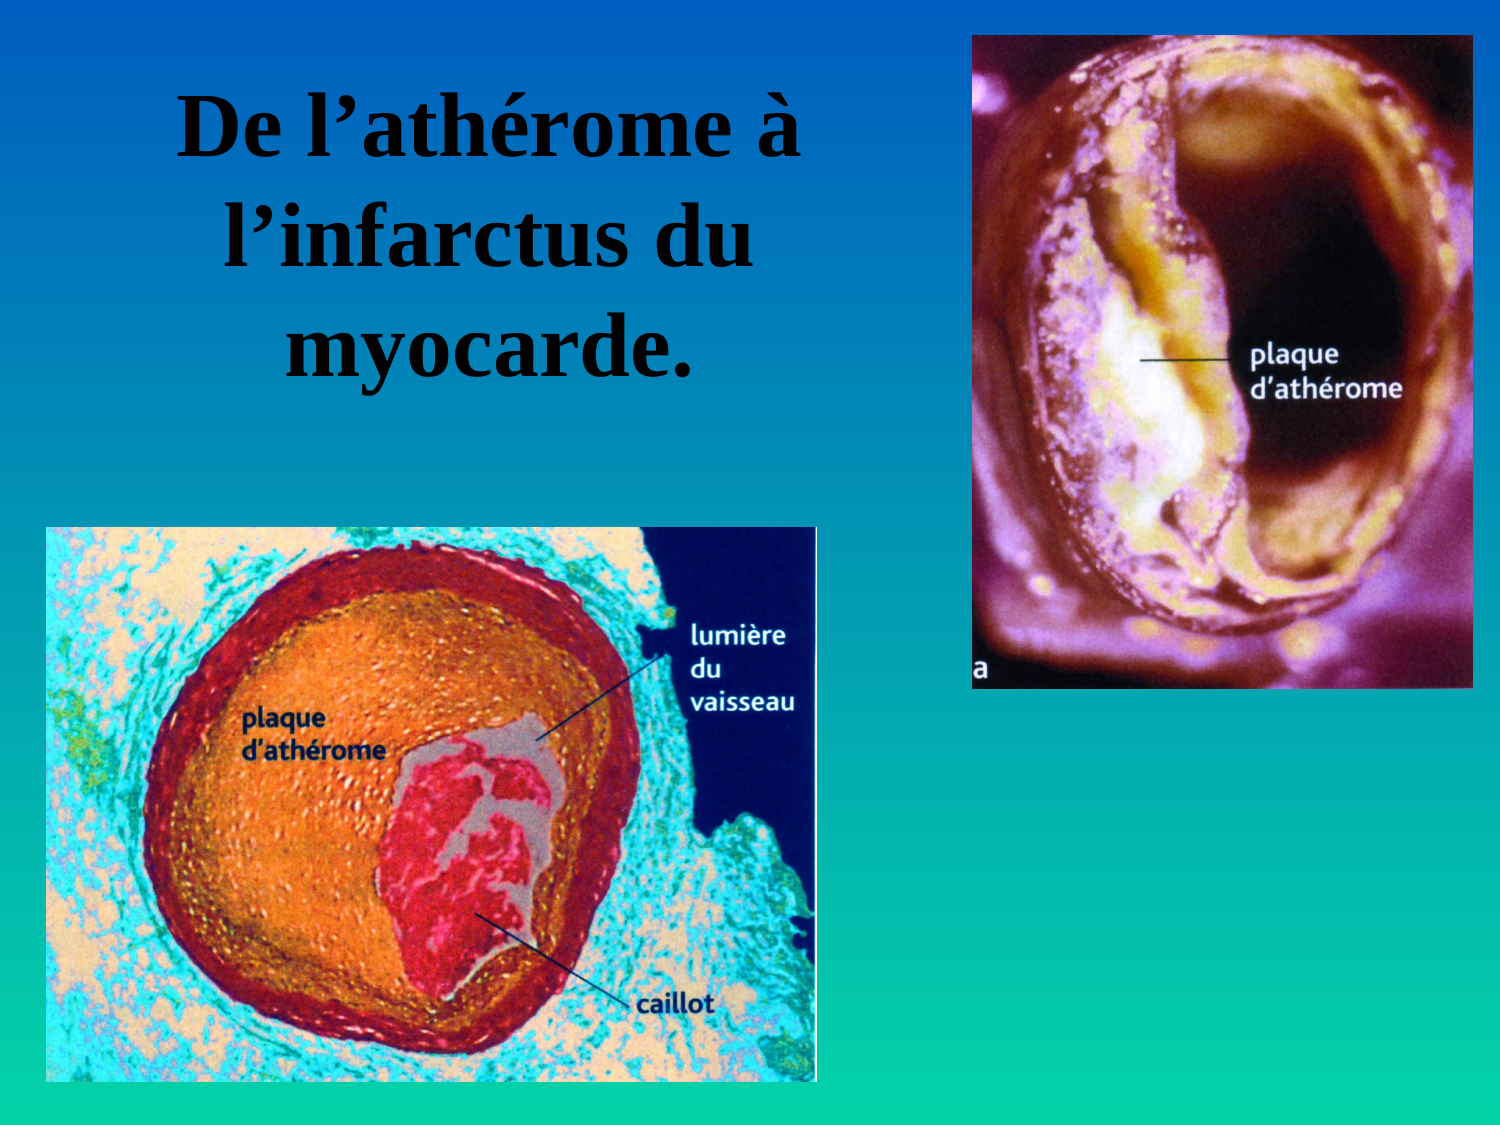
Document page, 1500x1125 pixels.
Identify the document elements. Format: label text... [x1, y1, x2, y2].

text_box De l’athérome à l’infarctus du myocarde. [58, 46, 922, 413]
picture [922, 35, 1500, 690]
picture [46, 527, 817, 1082]
